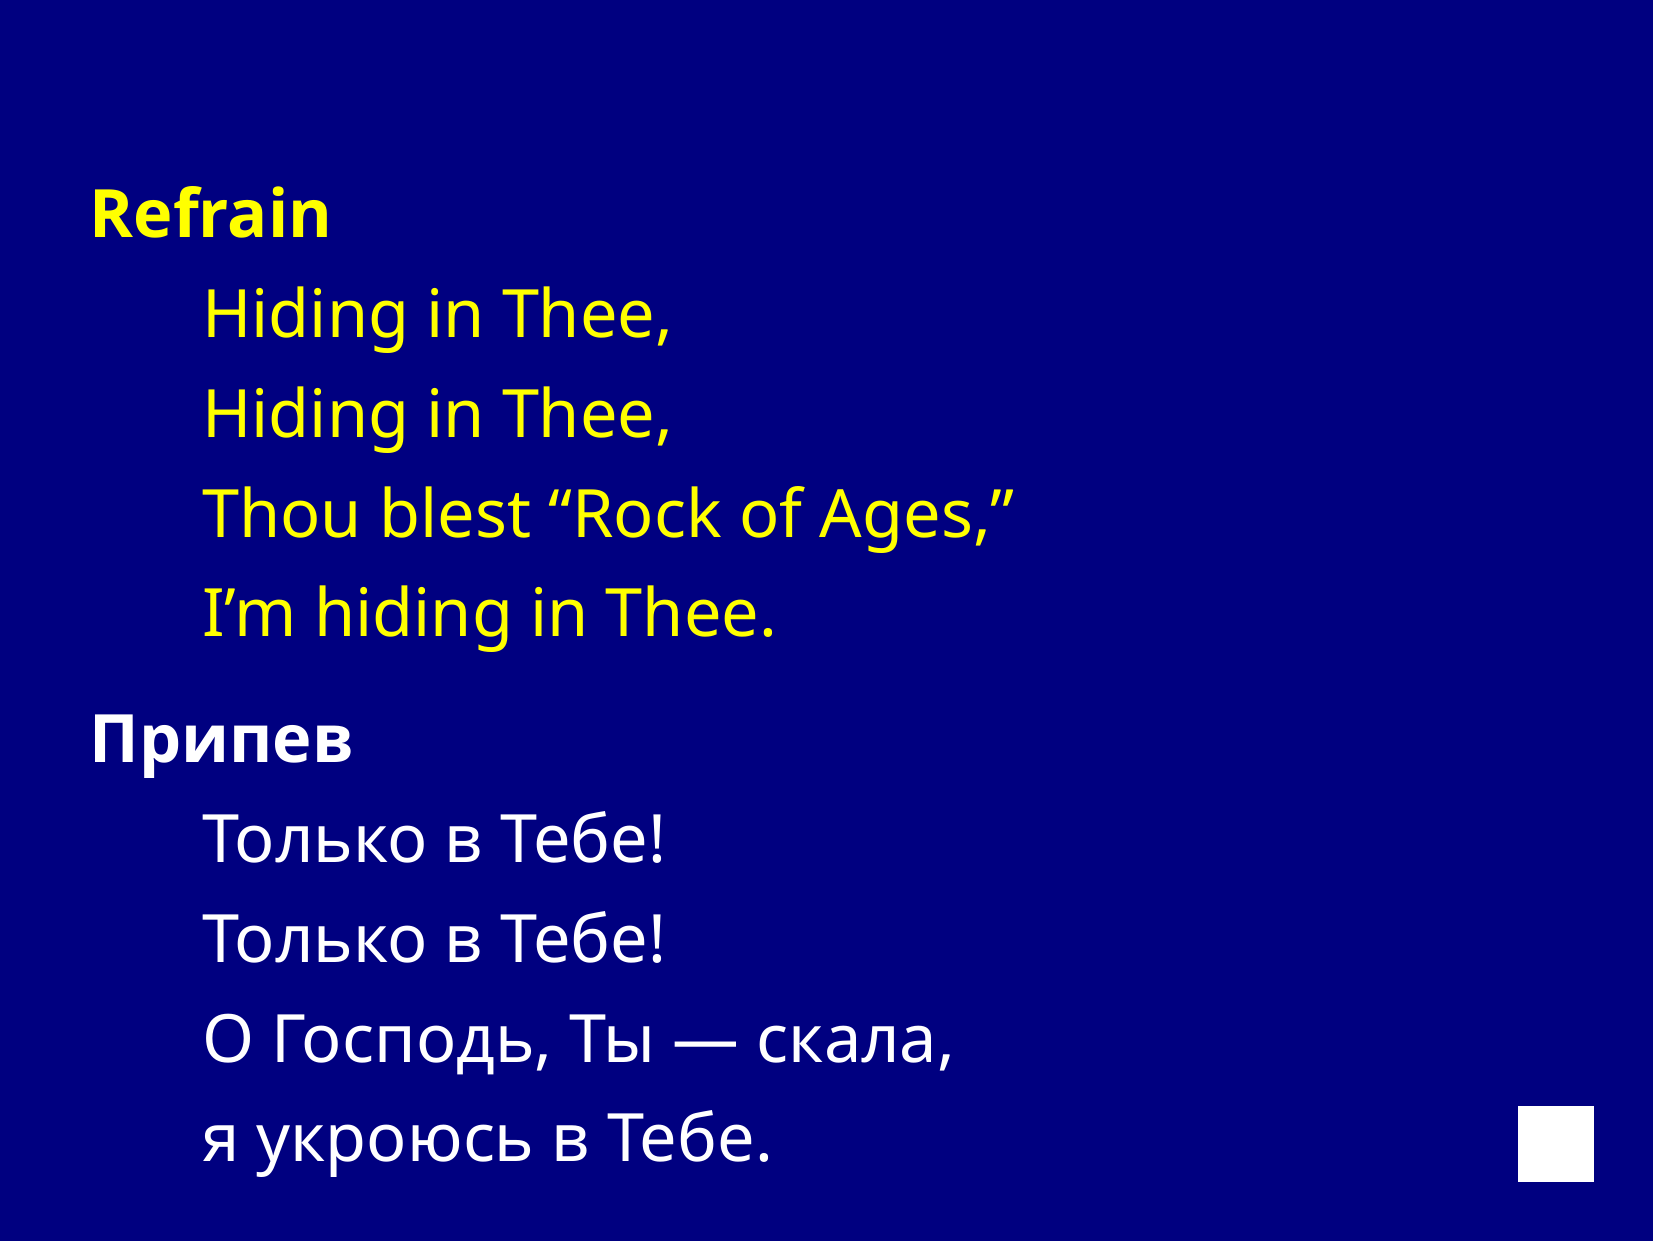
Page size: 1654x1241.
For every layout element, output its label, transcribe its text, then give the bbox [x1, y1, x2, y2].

text_box Припев Только в Тебе! Только в Тебе! О Господь, Ты — скала, я укроюсь в Тебе. [75, 675, 1576, 1163]
text_box [1518, 1106, 1594, 1182]
text_box Refrain Hiding in Thee, Hiding in Thee, Thou blest “Rock of Ages,” I’m hiding in Thee. [75, 150, 1576, 638]
